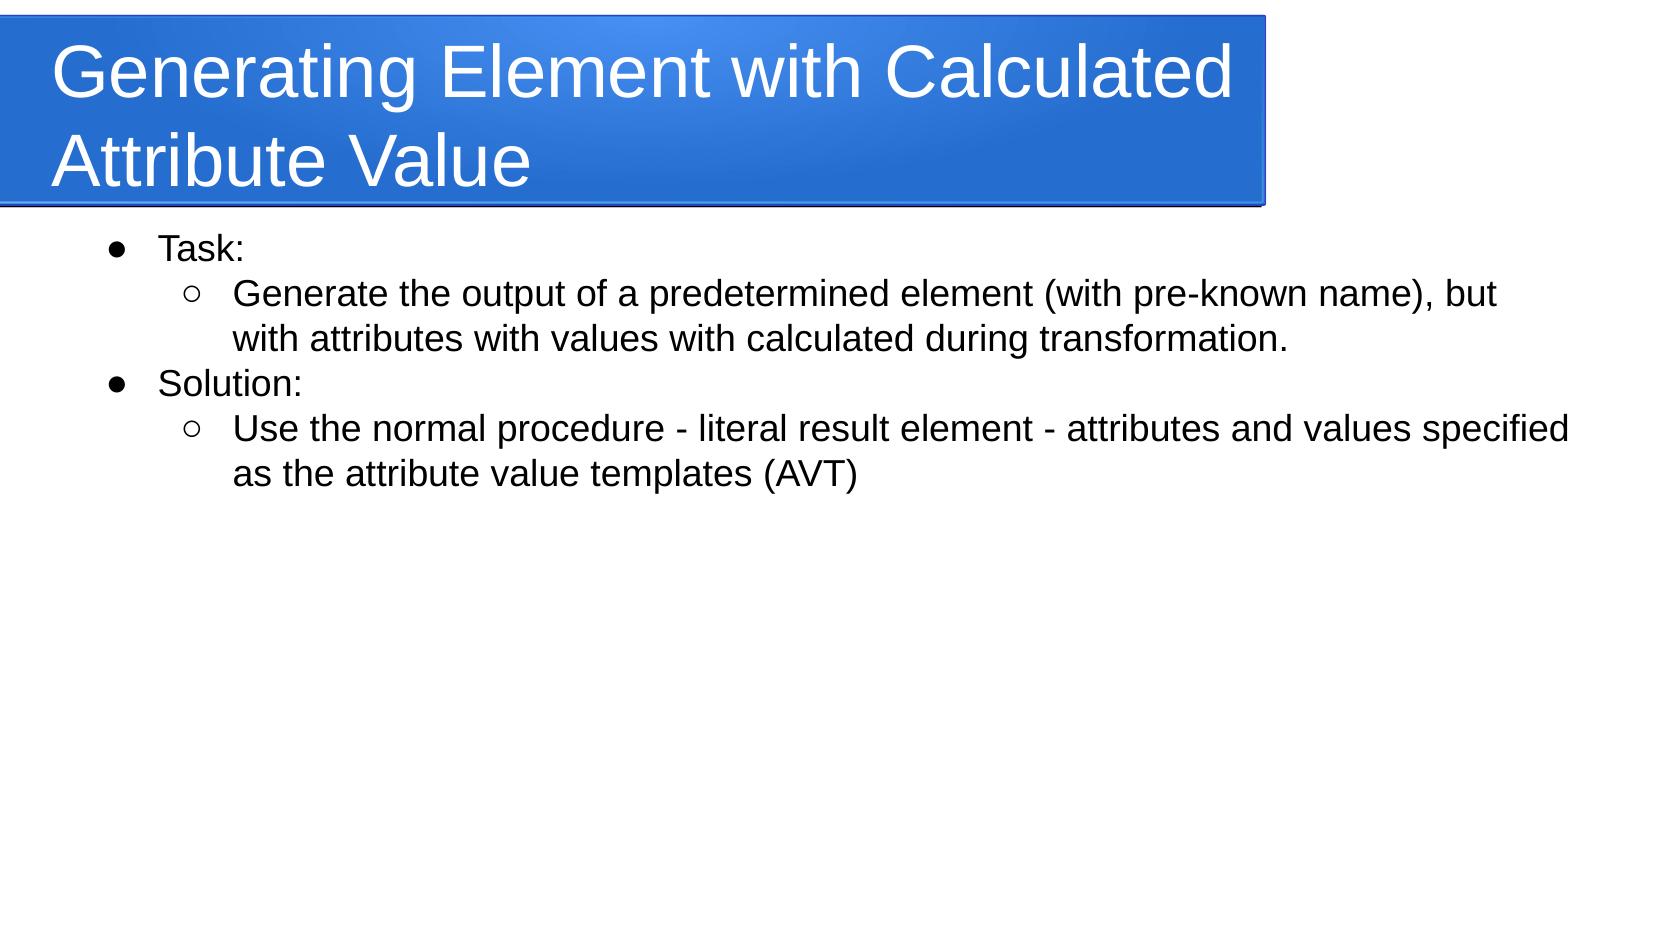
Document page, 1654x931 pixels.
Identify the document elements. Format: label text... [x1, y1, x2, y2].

picture [0, 13, 1269, 211]
title Generating Element with Calculated Attribute Value [51, 35, 1255, 189]
list Task: Generate the output of a predetermined element (with pre-known name), but with attributes with values with calculated during transformation. Solution: Use the normal procedure - literal result element - attributes and values specified as the attribute value templates (AVT) [82, 224, 1571, 764]
